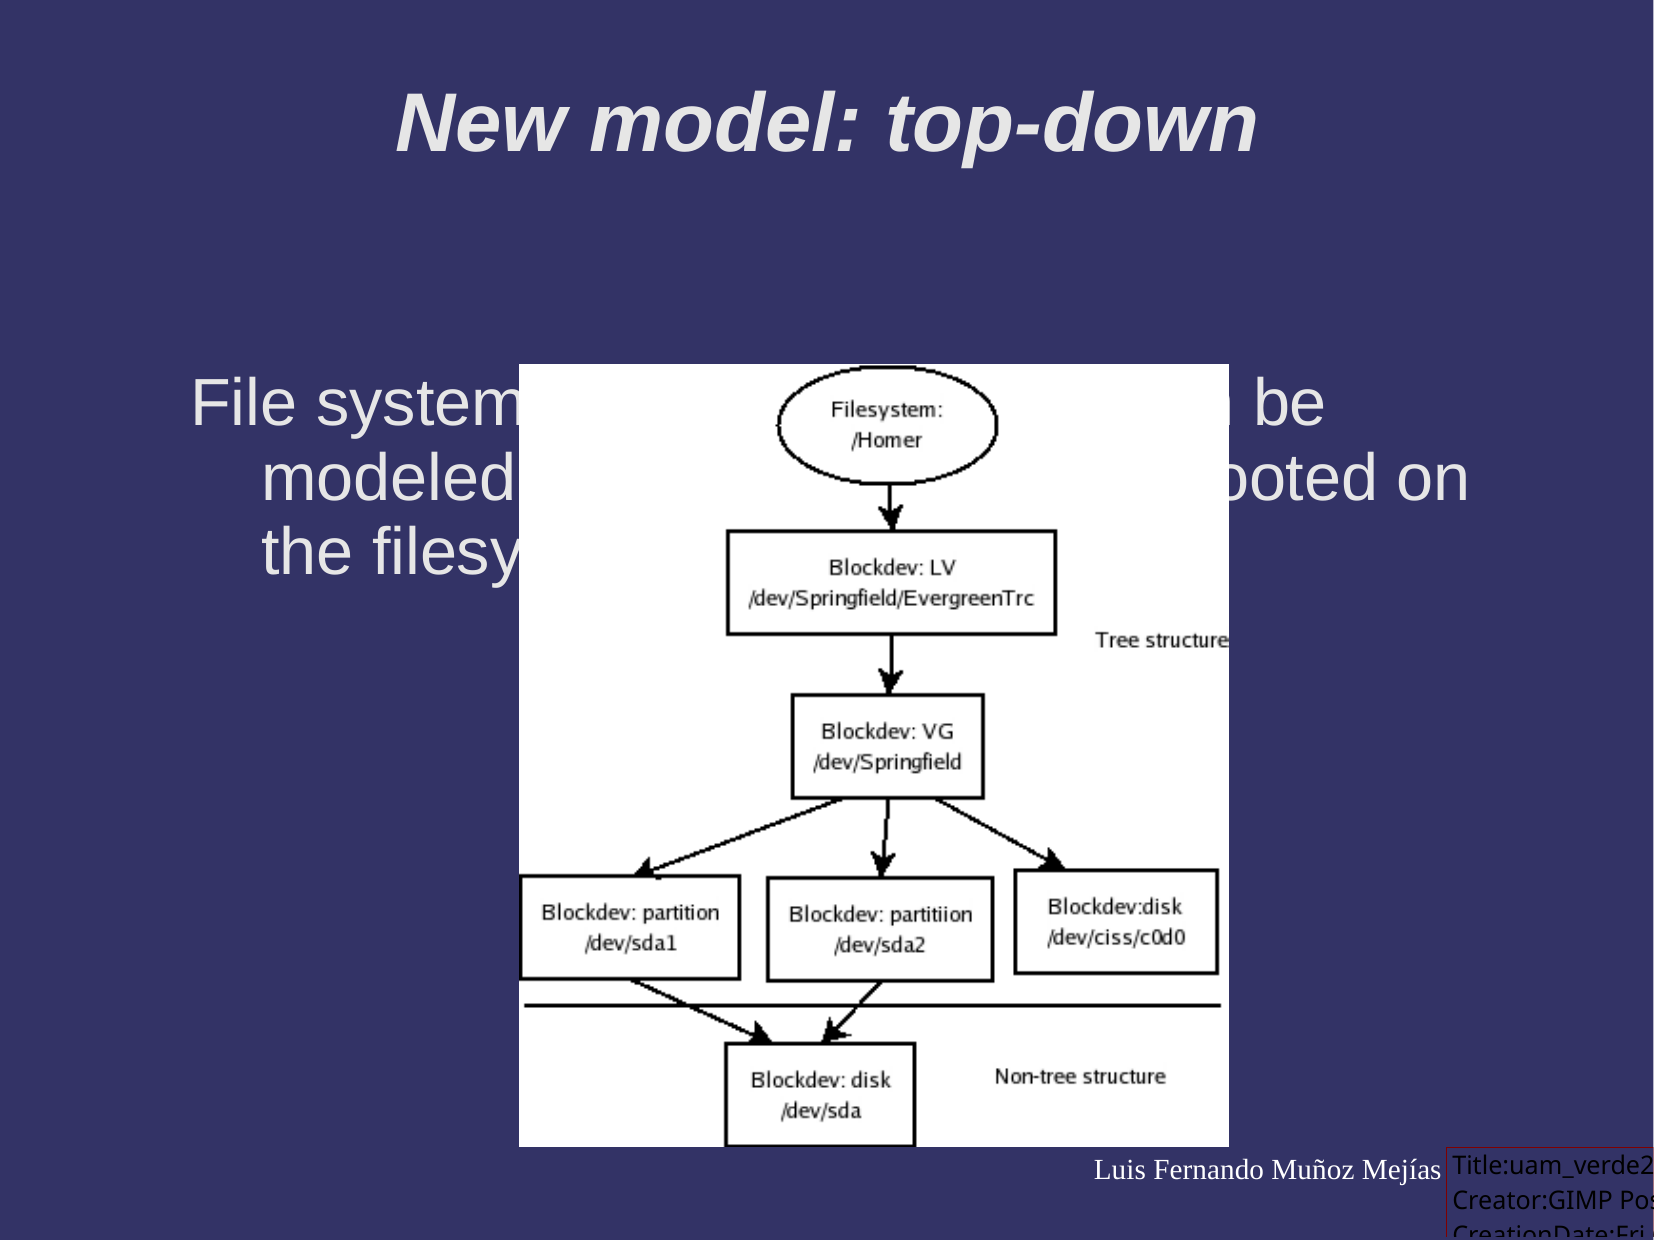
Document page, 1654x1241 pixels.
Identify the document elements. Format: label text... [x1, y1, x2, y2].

list File systems and block devices can be modeled as tree-like structures rooted on the filesystem [1229, 364, 1570, 1147]
title New model: top-down [121, 19, 1534, 227]
picture [178, 364, 1229, 1147]
